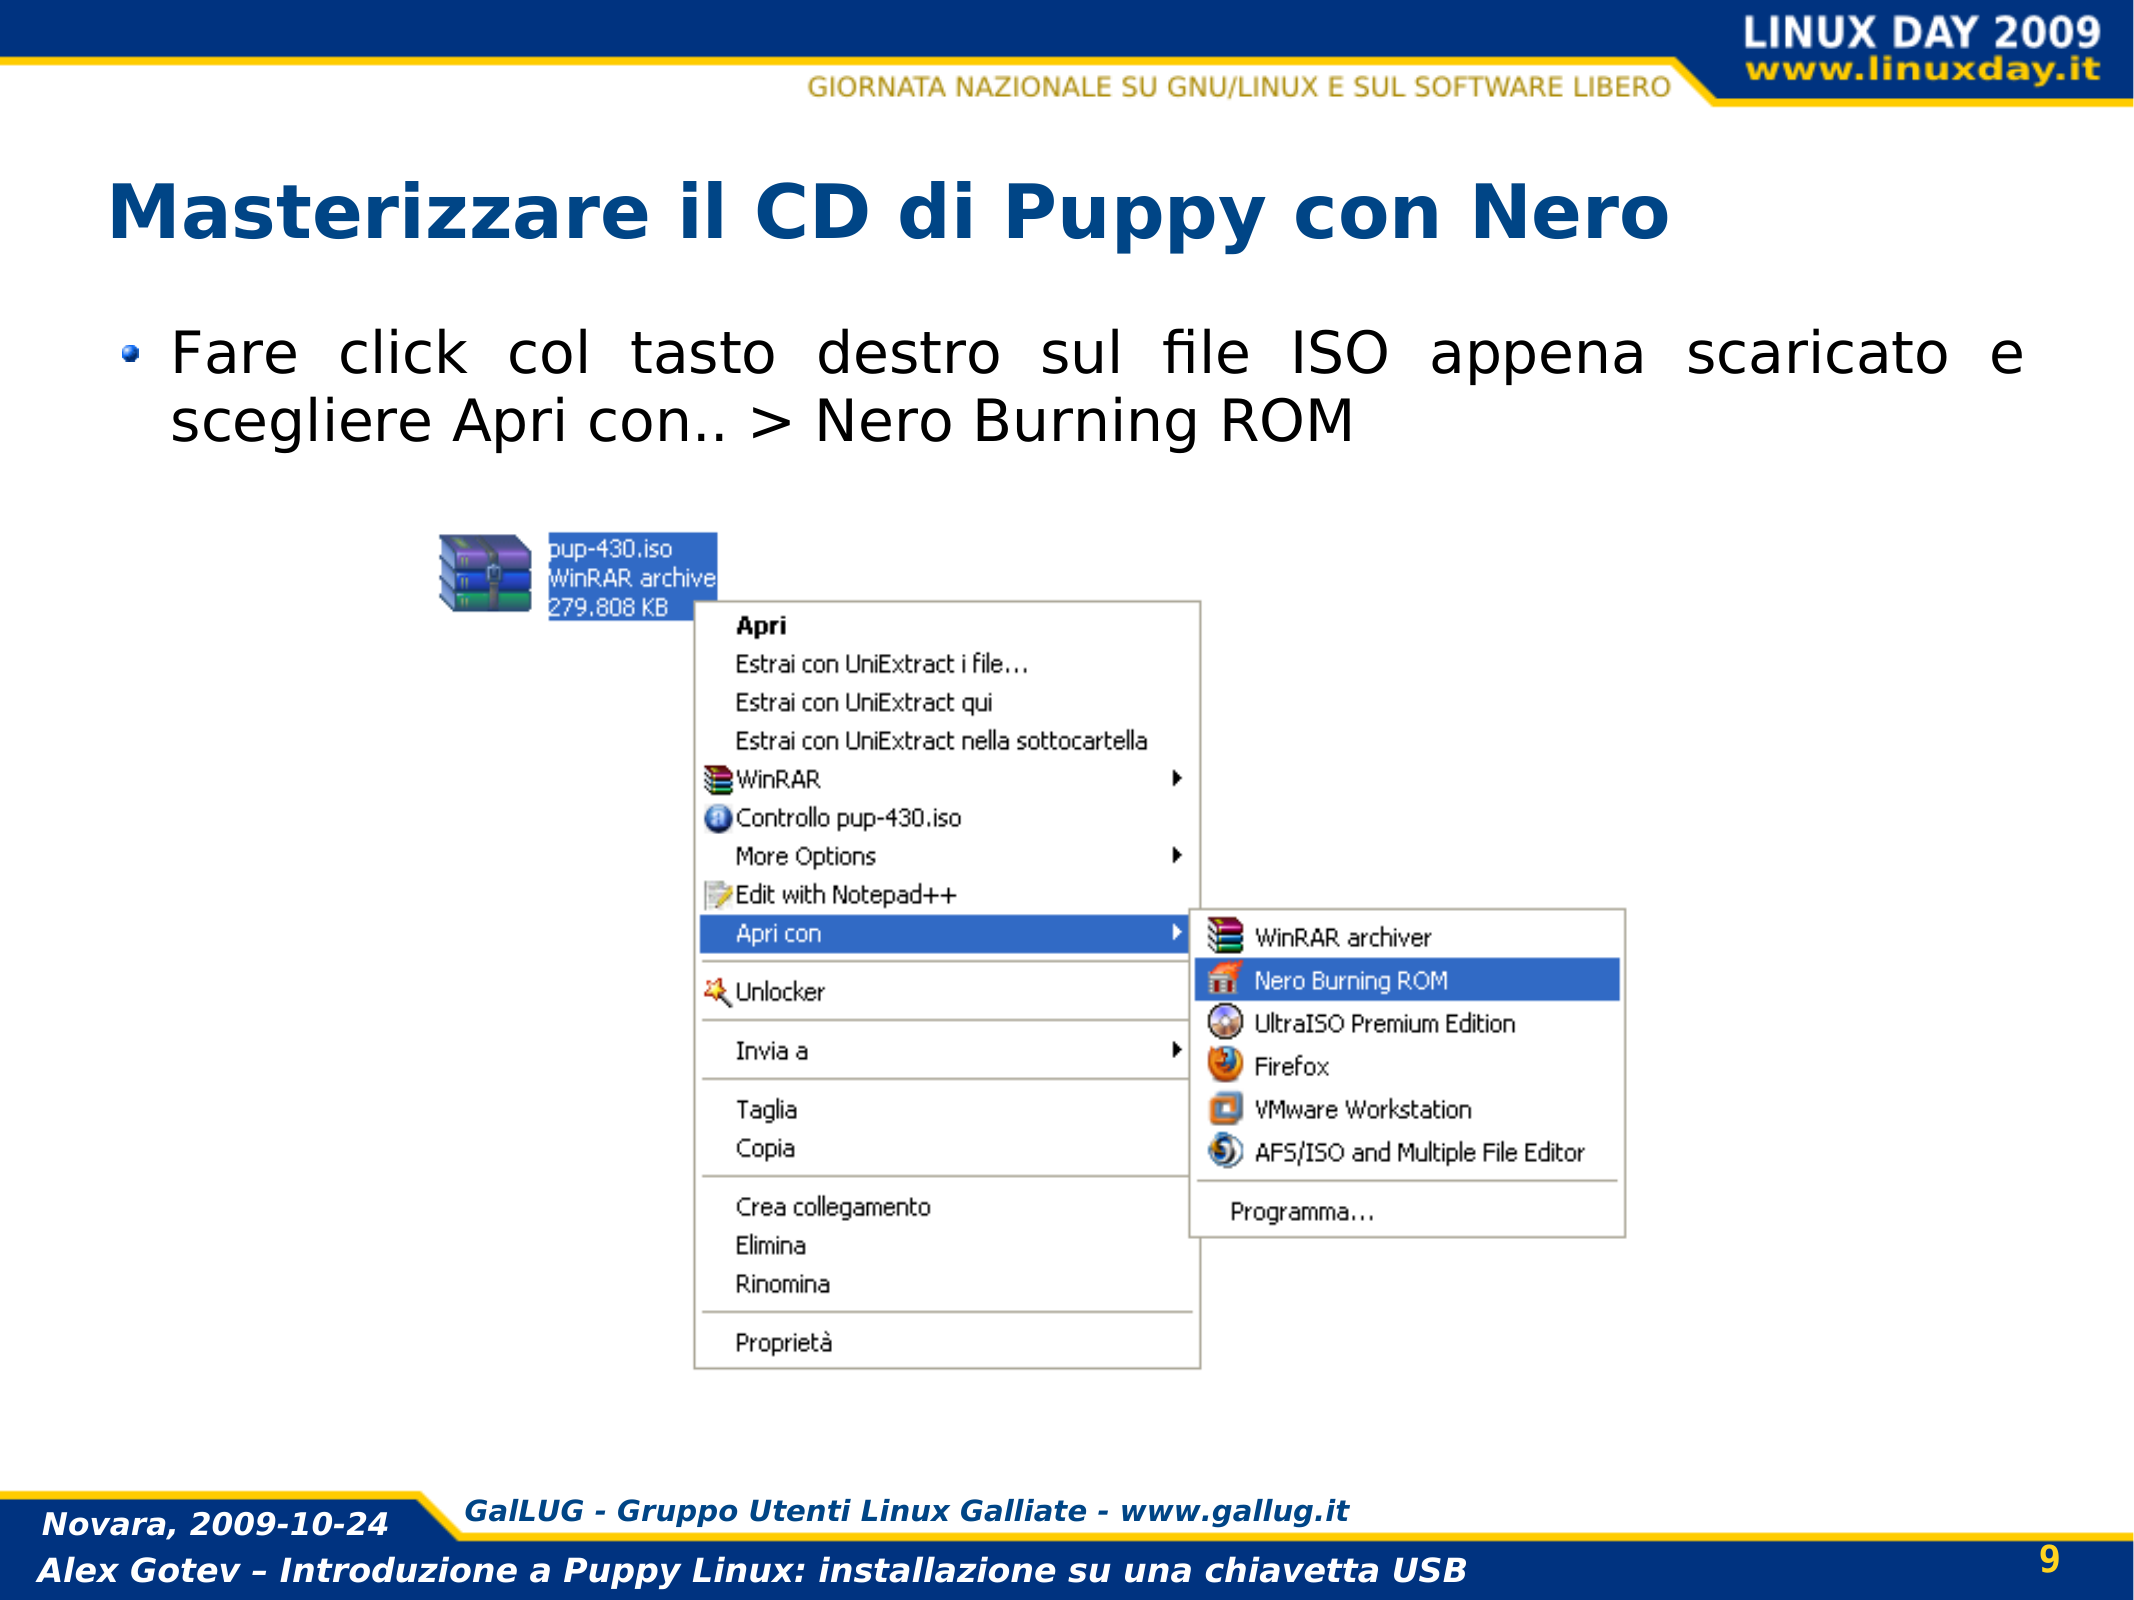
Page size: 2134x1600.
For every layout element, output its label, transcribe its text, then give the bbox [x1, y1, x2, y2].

list Fare click col tasto destro sul file ISO appena scaricato e scegliere Apri con.. > Nero Burning ROM [106, 319, 2027, 1441]
picture [0, 0, 2134, 1600]
title Masterizzare il CD di Puppy con Nero [106, 159, 2080, 267]
